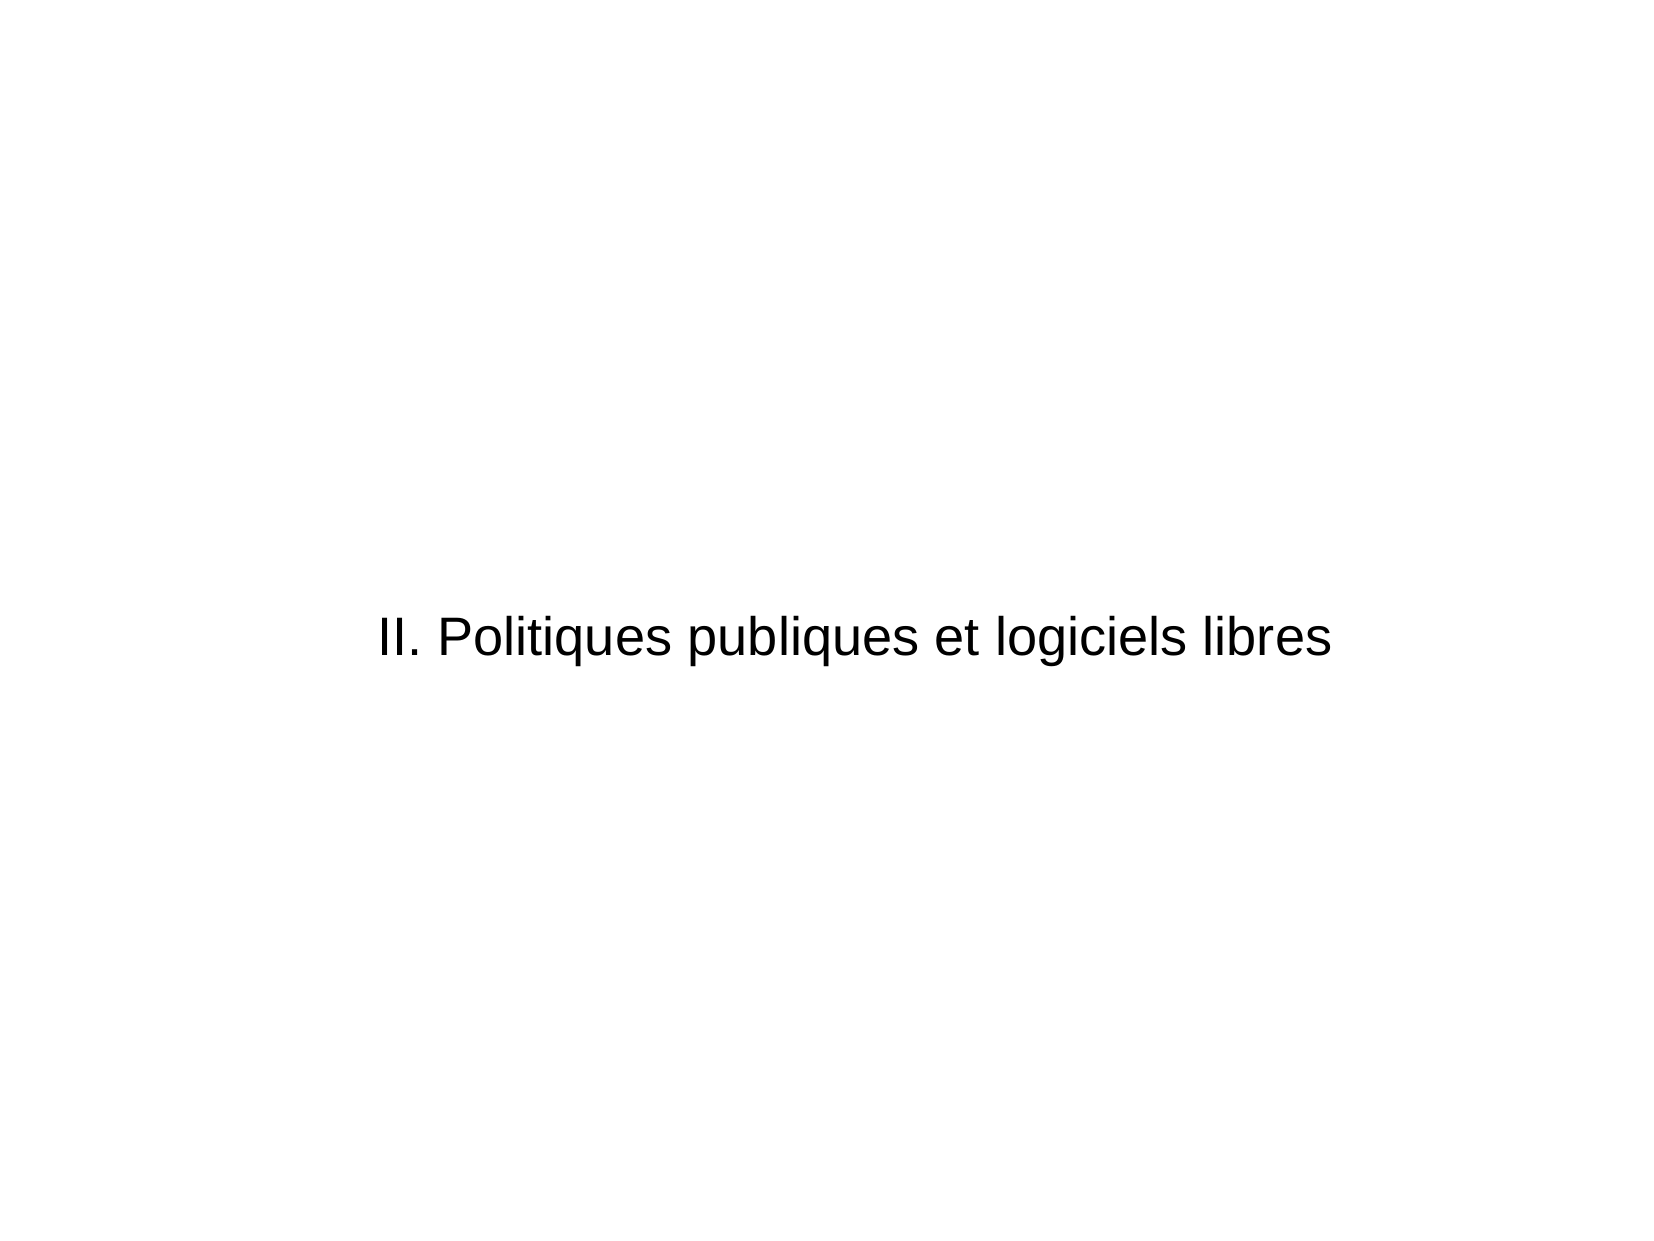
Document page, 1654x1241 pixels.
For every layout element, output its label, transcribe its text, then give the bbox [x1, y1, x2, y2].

text_box II. Politiques publiques et logiciels libres [208, 599, 1504, 1146]
